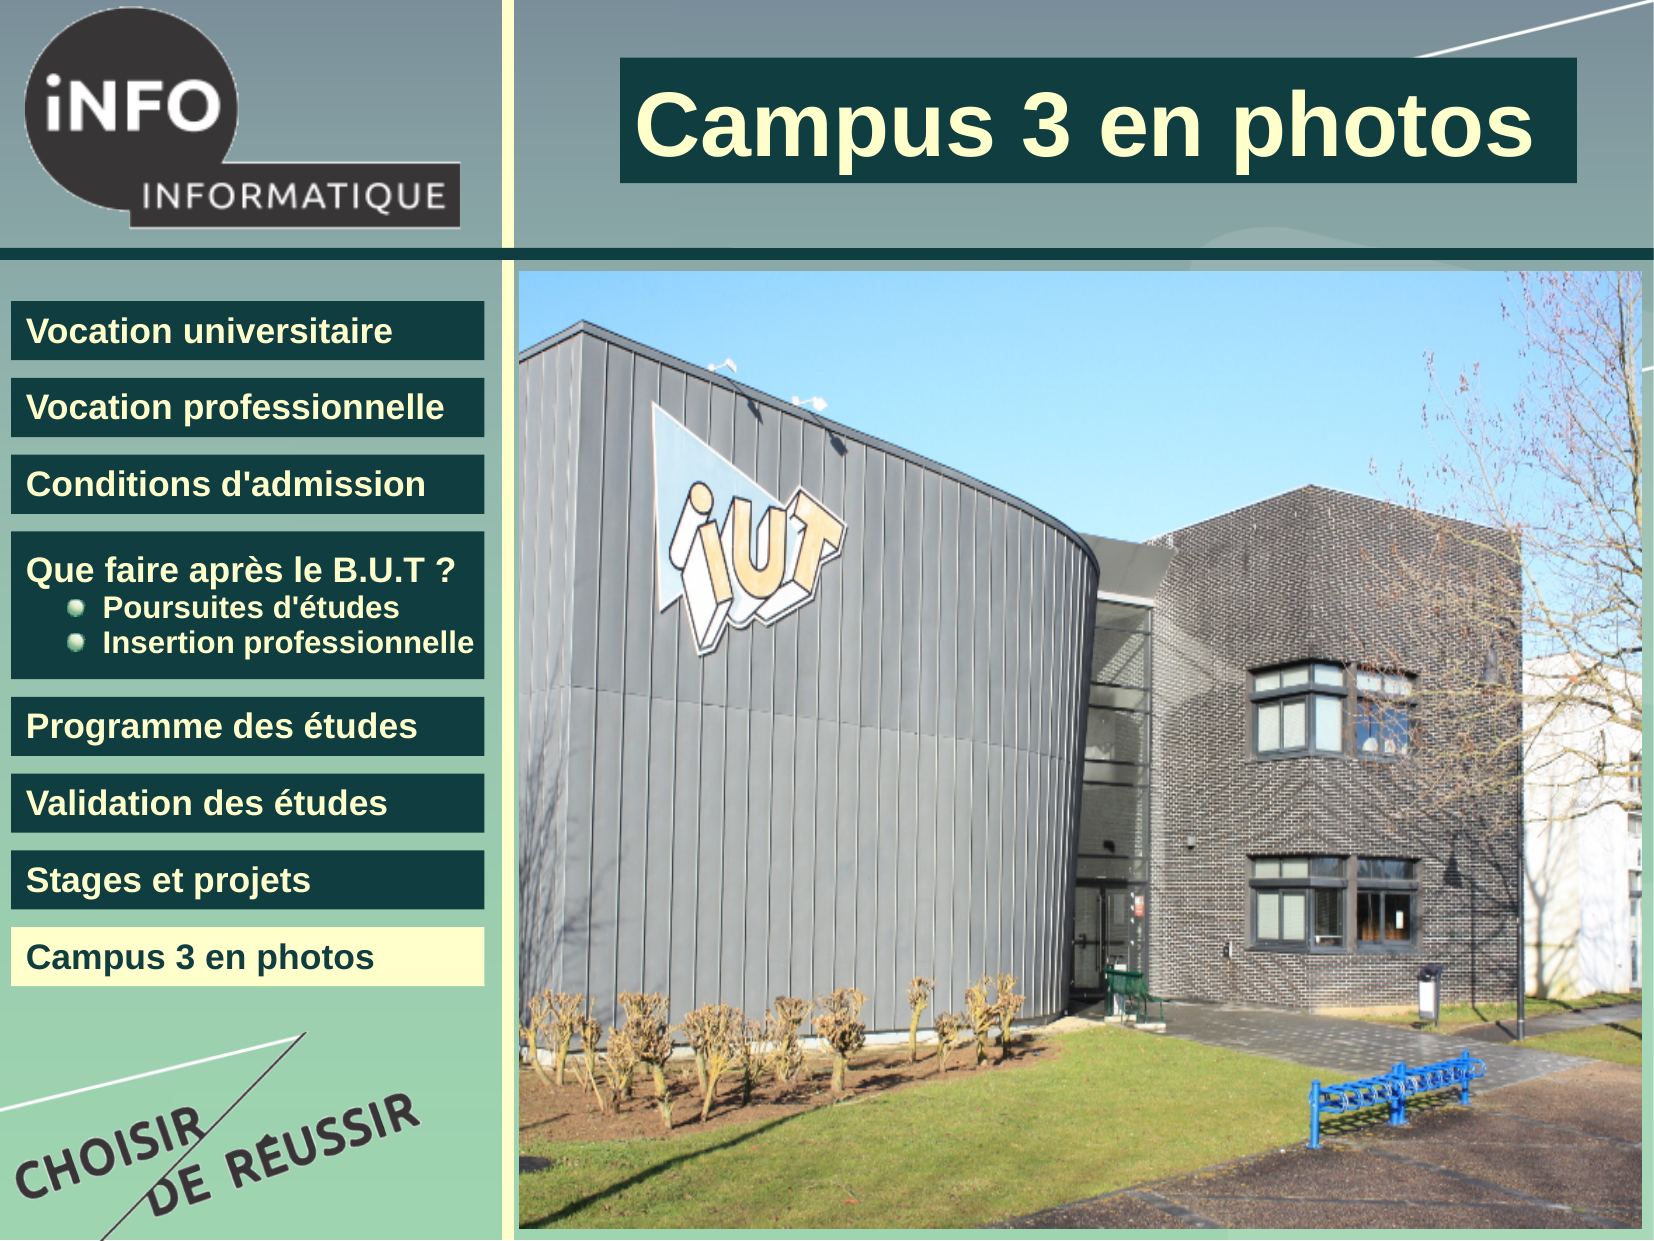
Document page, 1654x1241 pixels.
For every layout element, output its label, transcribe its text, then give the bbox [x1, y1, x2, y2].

text_box Stages et projets [11, 850, 485, 910]
text_box Validation des études [11, 773, 485, 833]
text_box Vocation universitaire [11, 301, 485, 361]
text_box Campus 3 en photos [11, 927, 485, 987]
picture [514, 260, 1654, 1240]
picture [514, 0, 1654, 248]
text_box Programme des études [11, 696, 485, 756]
text_box Campus 3 en photos [620, 57, 1577, 184]
text_box Conditions d'admission [11, 454, 485, 514]
text_box Vocation professionnelle [11, 377, 485, 438]
text_box Que faire après le B.U.T ? Poursuites d'études Insertion professionnelle [11, 531, 485, 680]
picture [0, 0, 502, 247]
picture [0, 260, 502, 1241]
